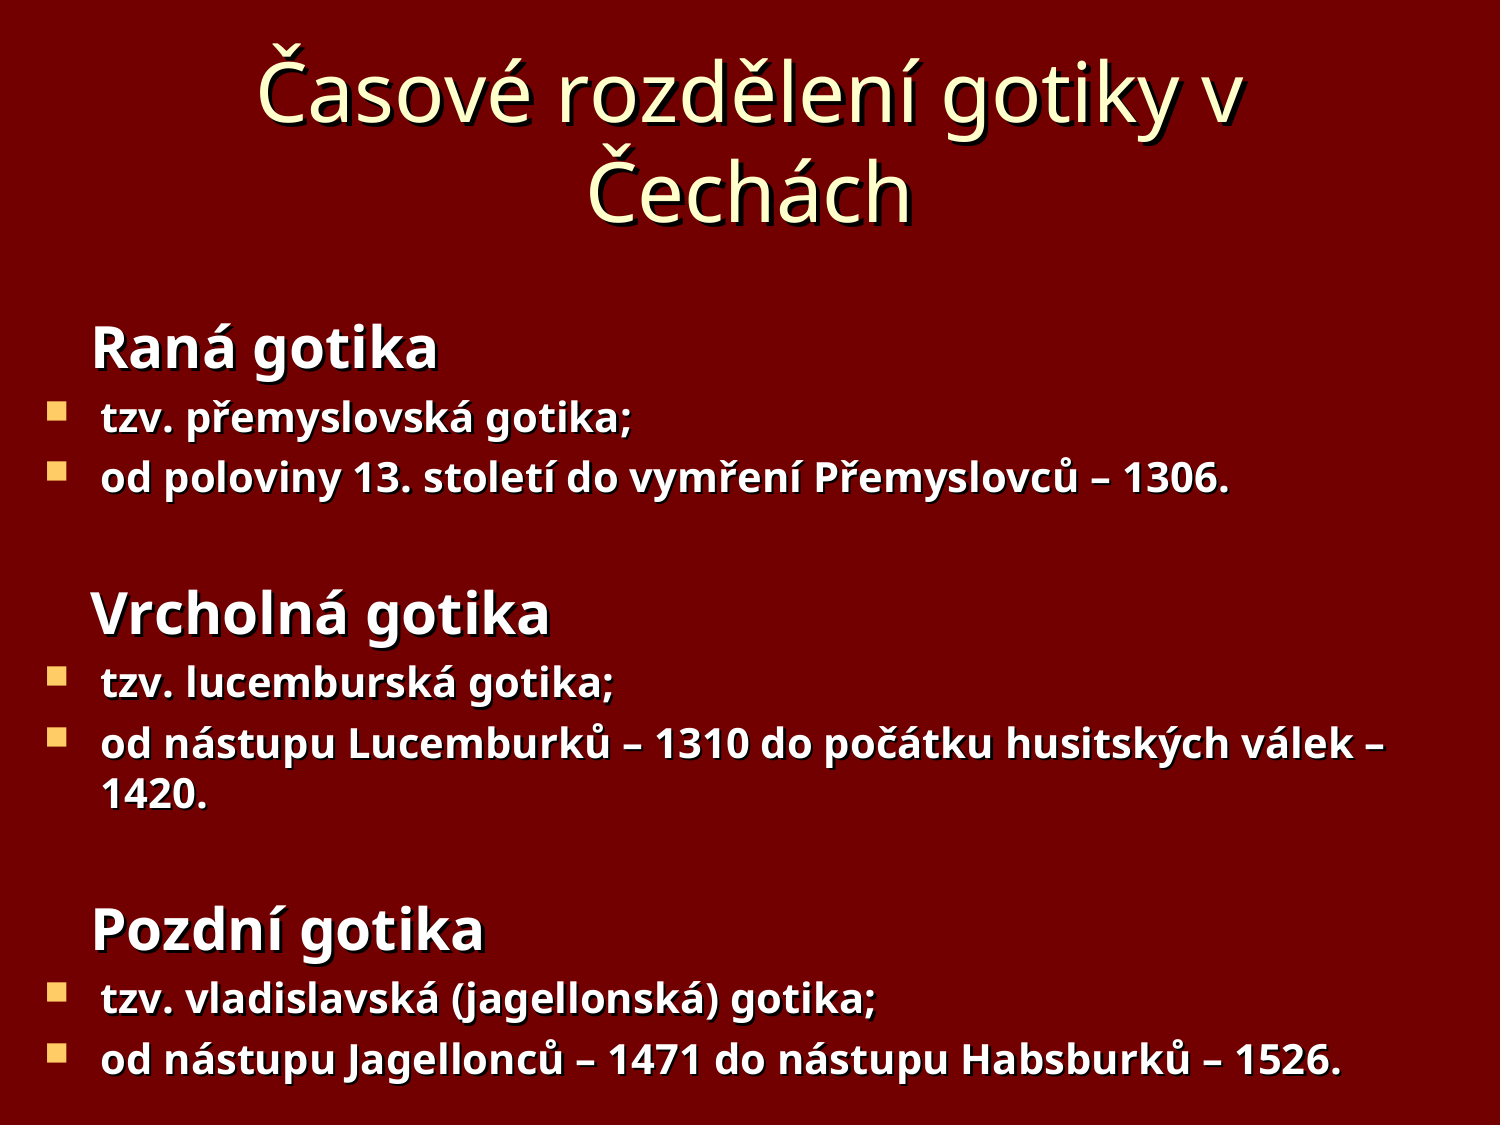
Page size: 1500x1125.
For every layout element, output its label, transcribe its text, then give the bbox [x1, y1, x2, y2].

title Časové rozdělení gotiky v Čechách [75, 45, 1426, 233]
list Raná gotika tzv. přemyslovská gotika; od poloviny 13. století do vymření Přemyslovců – 1306. Vrcholná gotika tzv. lucemburská gotika; od nástupu Lucemburků – 1310 do počátku husitských válek – 1420. Pozdní gotika tzv. vladislavská (jagellonská) gotika; od nástupu Jagellonců – 1471 do nástupu Habsburků – 1526. [29, 302, 1500, 1107]
